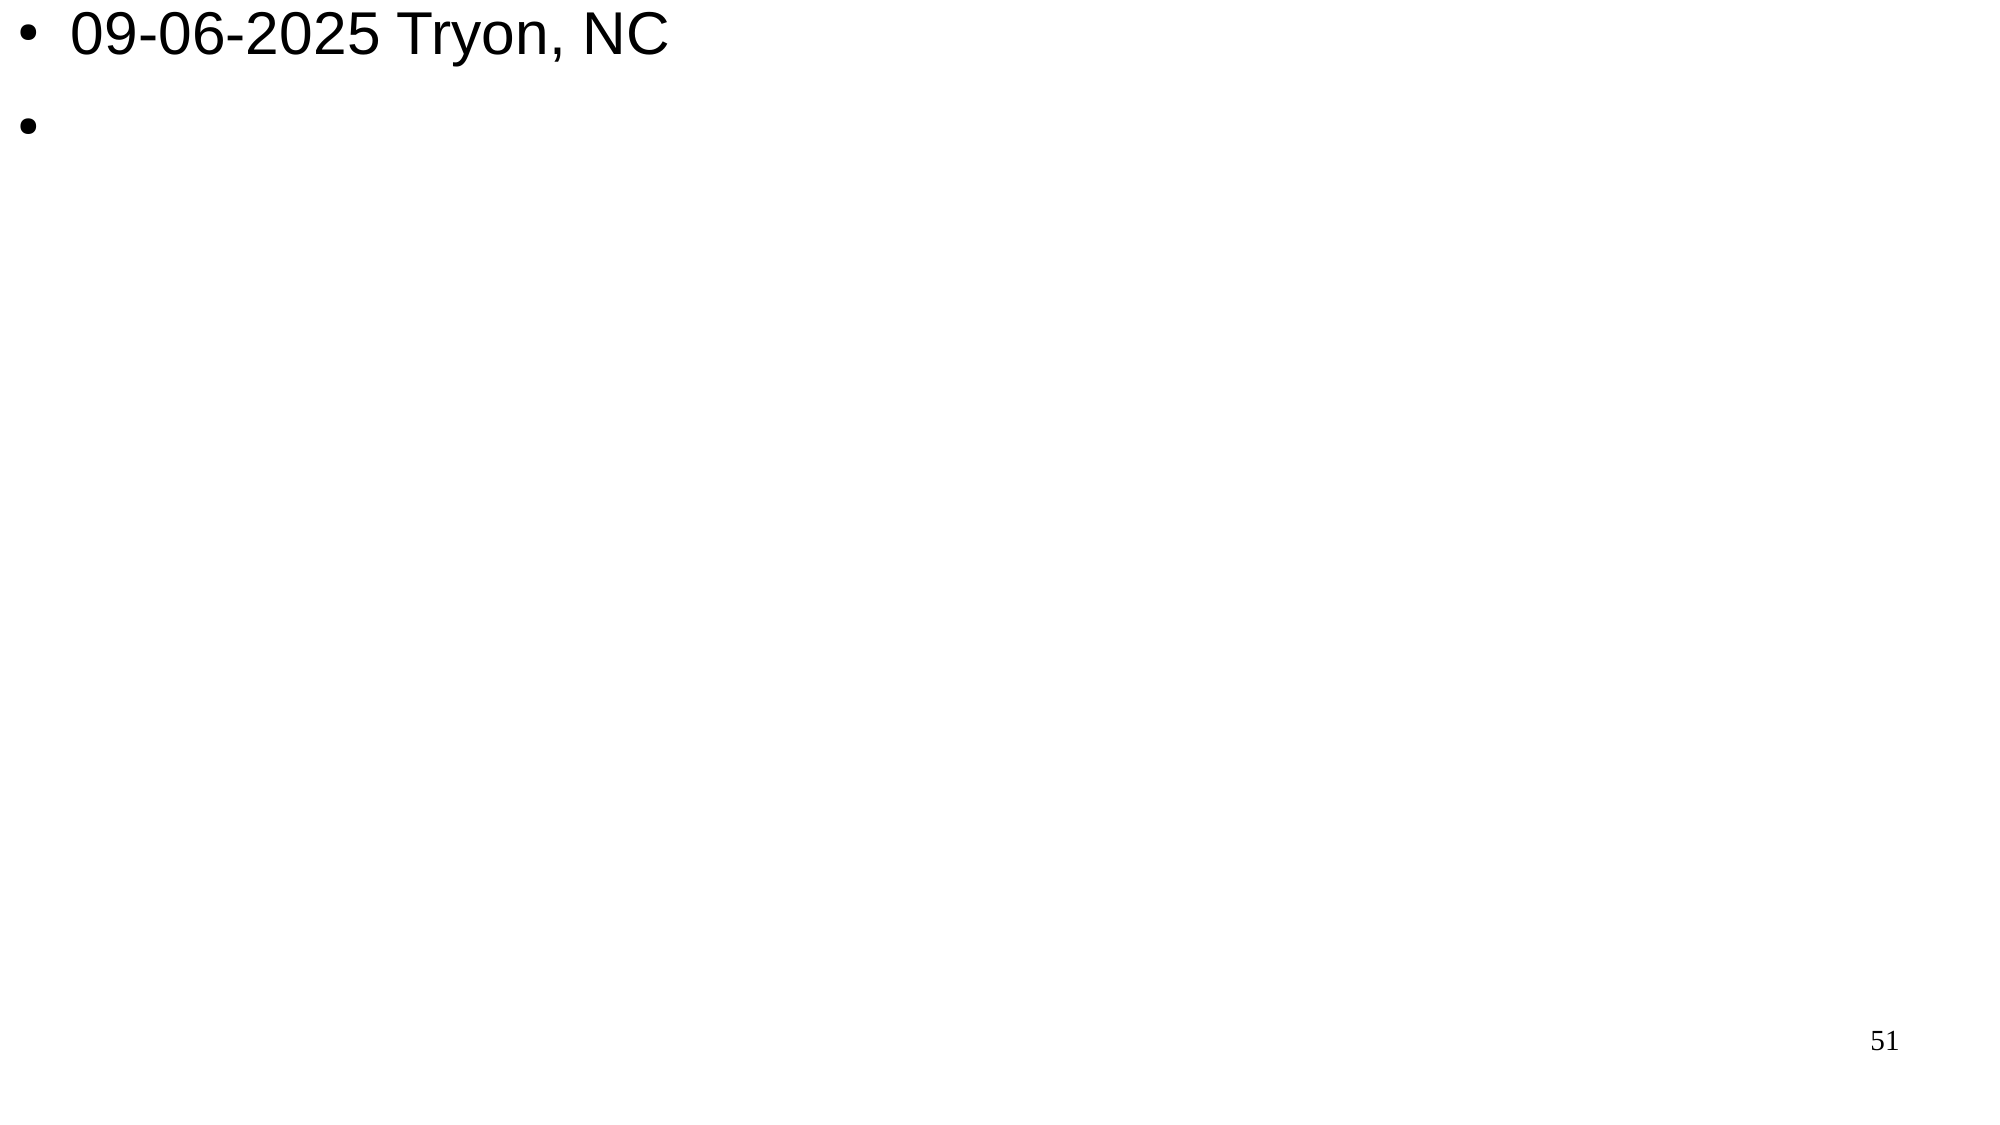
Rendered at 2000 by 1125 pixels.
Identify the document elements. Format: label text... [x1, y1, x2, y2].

list 09-06-2025 Tryon, NC [0, 0, 1996, 1123]
